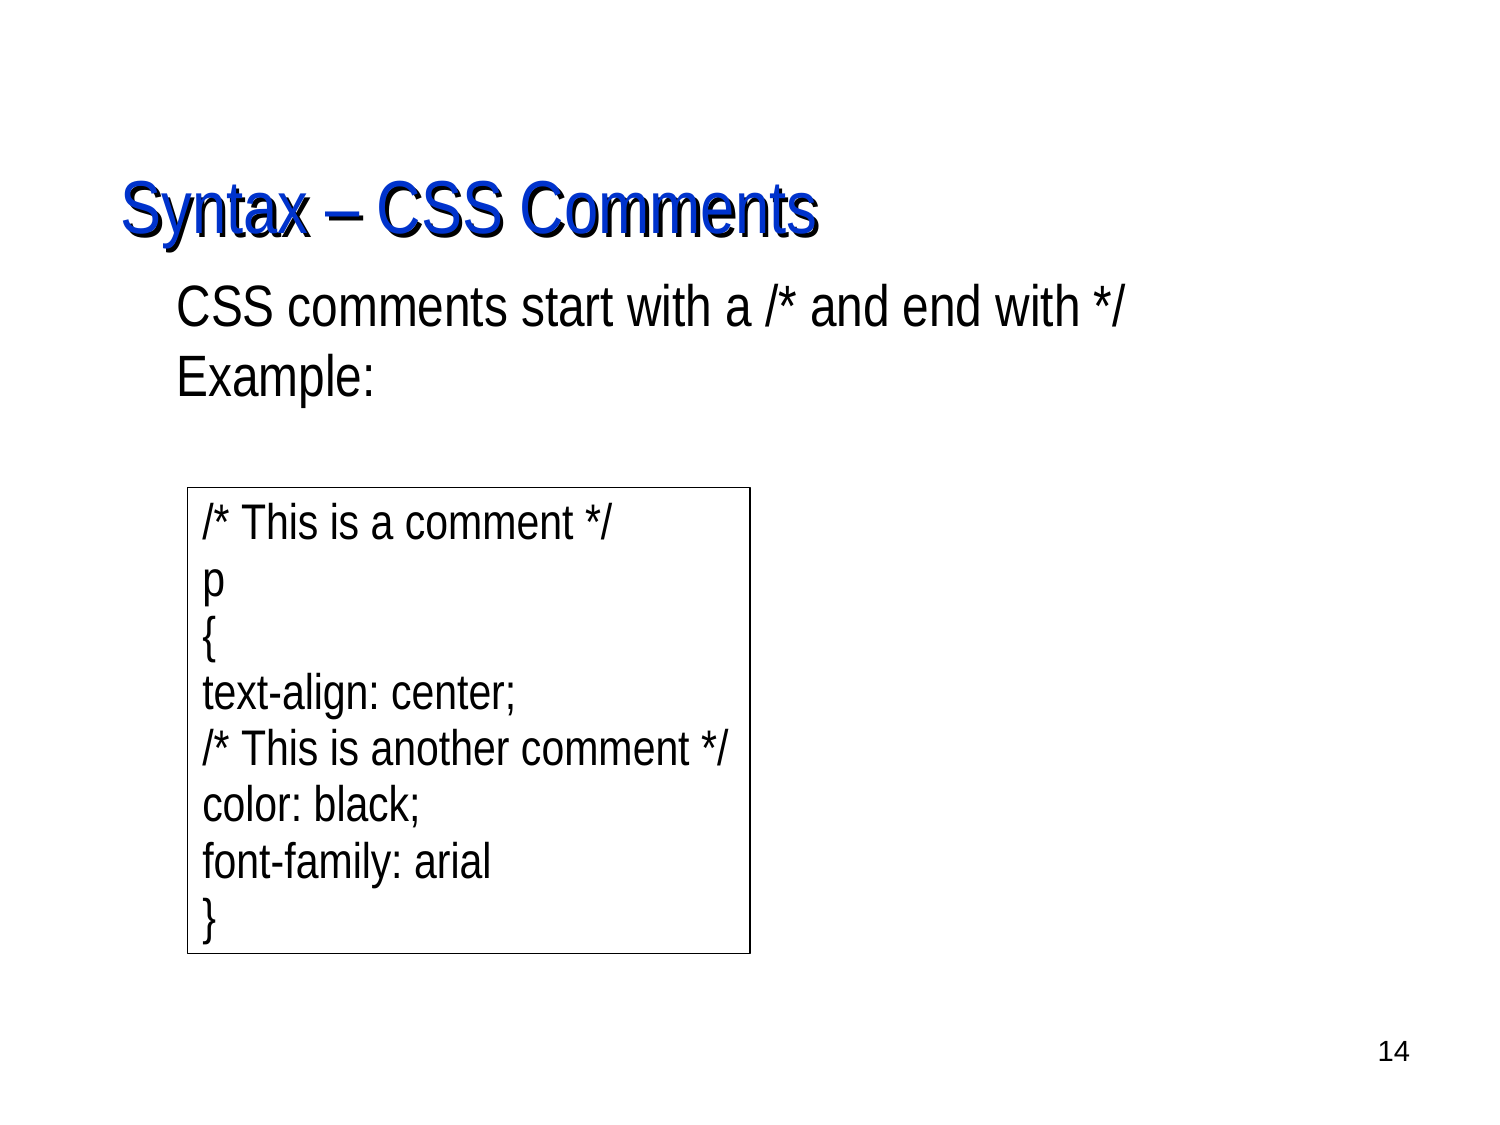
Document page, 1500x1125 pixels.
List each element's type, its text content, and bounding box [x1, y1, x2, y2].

text_box Syntax – CSS Comments [105, 151, 1469, 257]
text_box CSS comments start with a /* and end with */ Example: [161, 260, 1352, 656]
text_box /* This is a comment */ p { text-align: center; /* This is another comment */ color: black; font-family: arial } [187, 487, 751, 954]
